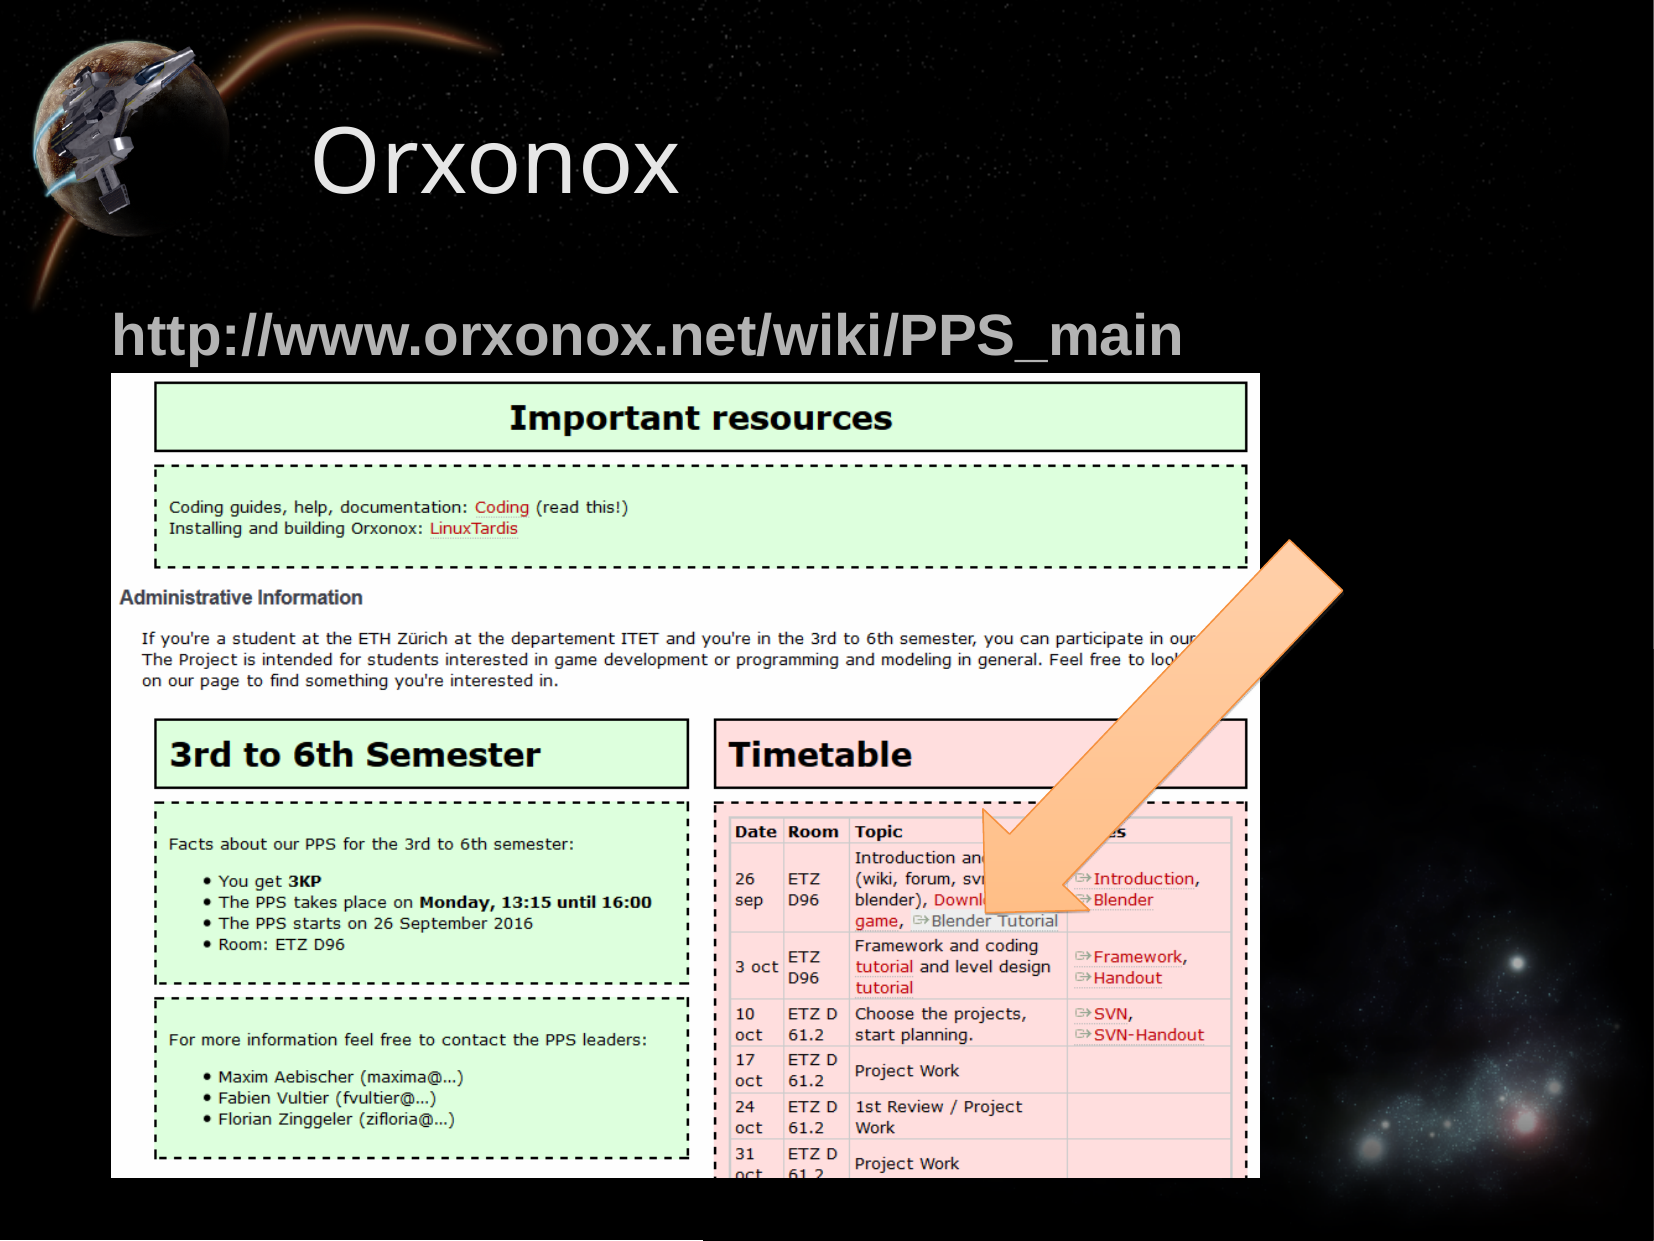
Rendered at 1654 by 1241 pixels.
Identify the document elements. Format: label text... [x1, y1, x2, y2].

text_box [982, 539, 1343, 913]
picture [0, 0, 1654, 1241]
text_box http://www.orxonox.net/wiki/PPS_main [111, 280, 1601, 384]
